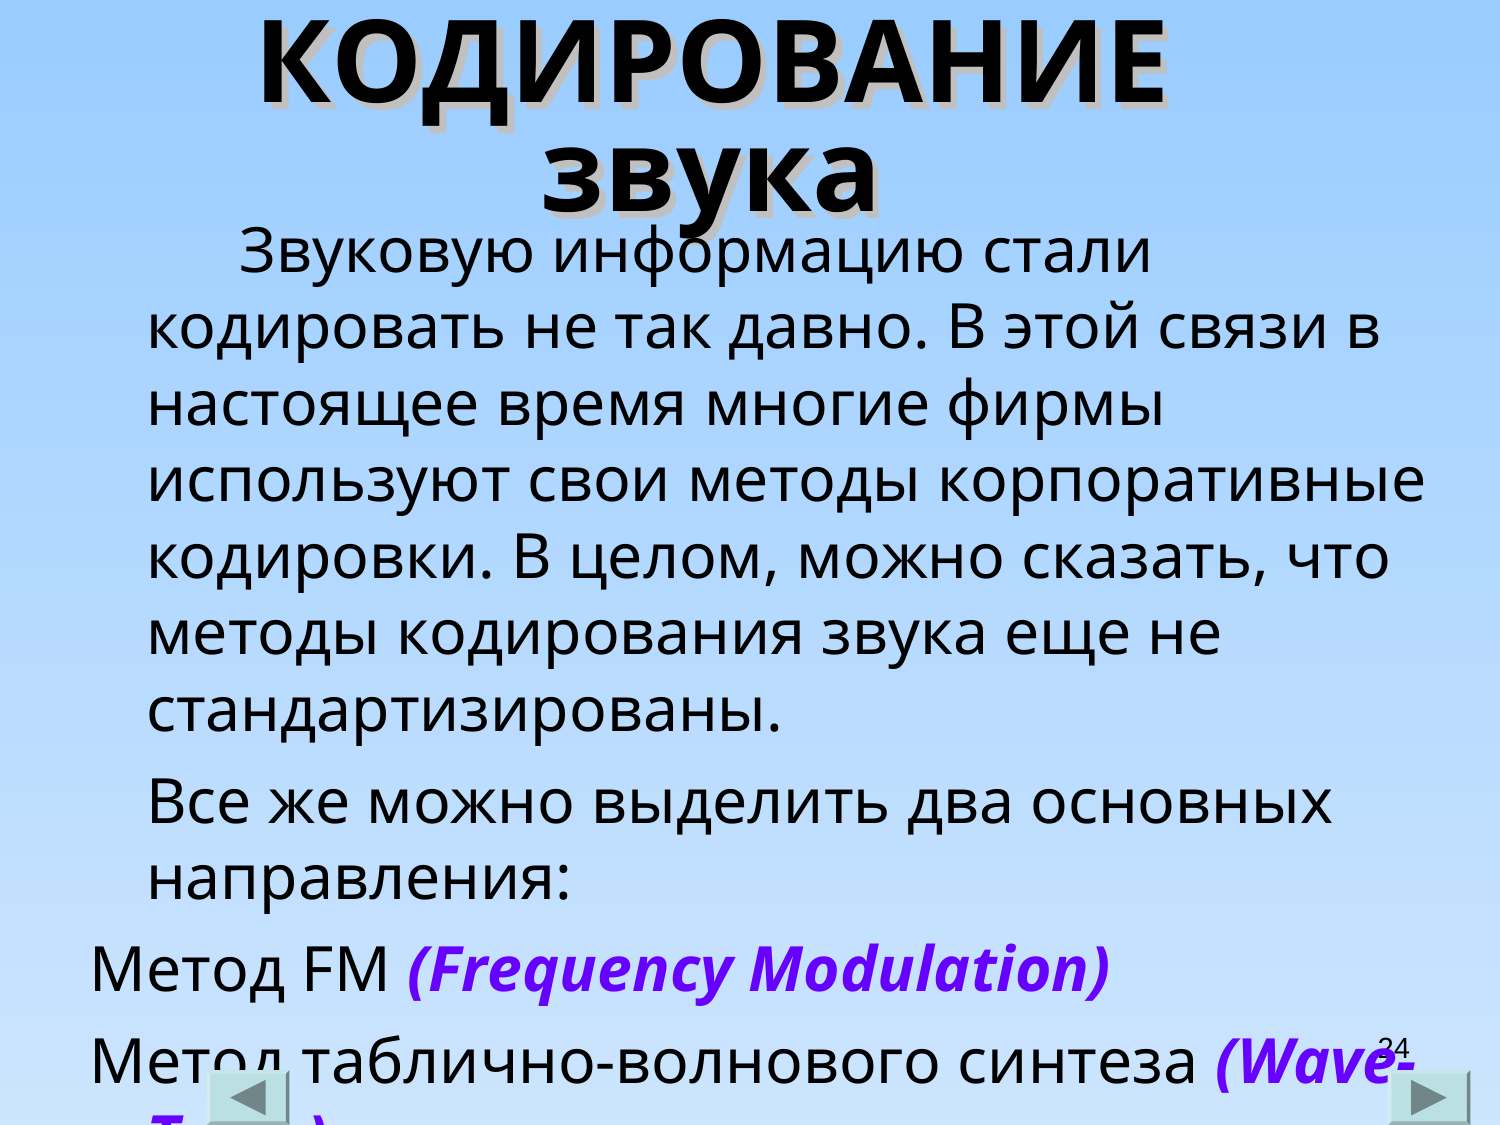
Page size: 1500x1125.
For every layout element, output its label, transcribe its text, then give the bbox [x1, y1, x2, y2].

text_box [1389, 1070, 1471, 1125]
text_box [208, 1070, 290, 1125]
title КОДИРОВАНИЕ звука [29, 2, 1426, 247]
list Звуковую информацию стали кодировать не так давно. В этой связи в настоящее время многие фирмы используют свои методы корпоративные кодировки. В целом, можно сказать, что методы кодирования звука еще не стандартизированы. Все же можно выделить два основных направления: Метод FM (Frequency Modulation) Метод таблично-волнового синтеза (Wave-Table) [75, 203, 1500, 1060]
